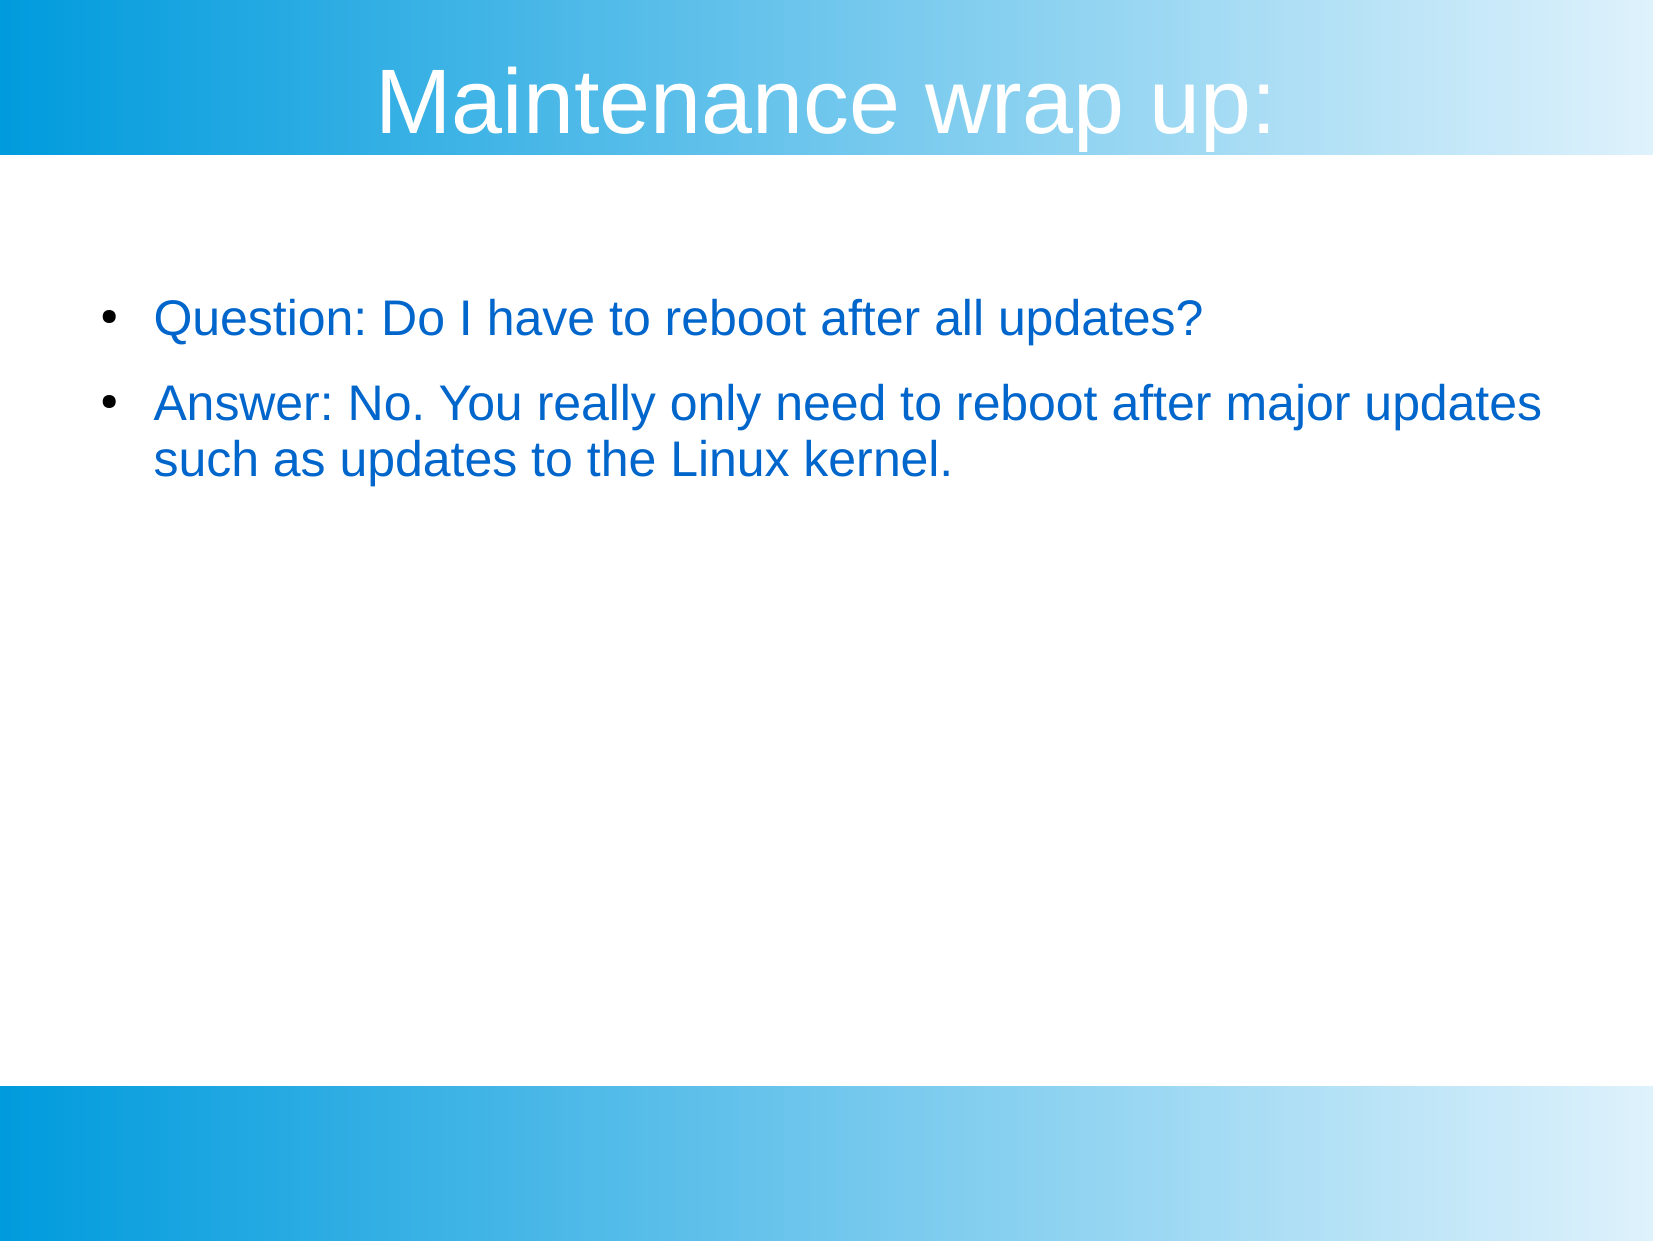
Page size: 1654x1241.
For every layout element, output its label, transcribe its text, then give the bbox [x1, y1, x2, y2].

title Maintenance wrap up: [82, 49, 1571, 155]
list Question: Do I have to reboot after all updates? Answer: No. You really only need to reboot after major updates such as updates to the Linux kernel. [82, 290, 1571, 1010]
